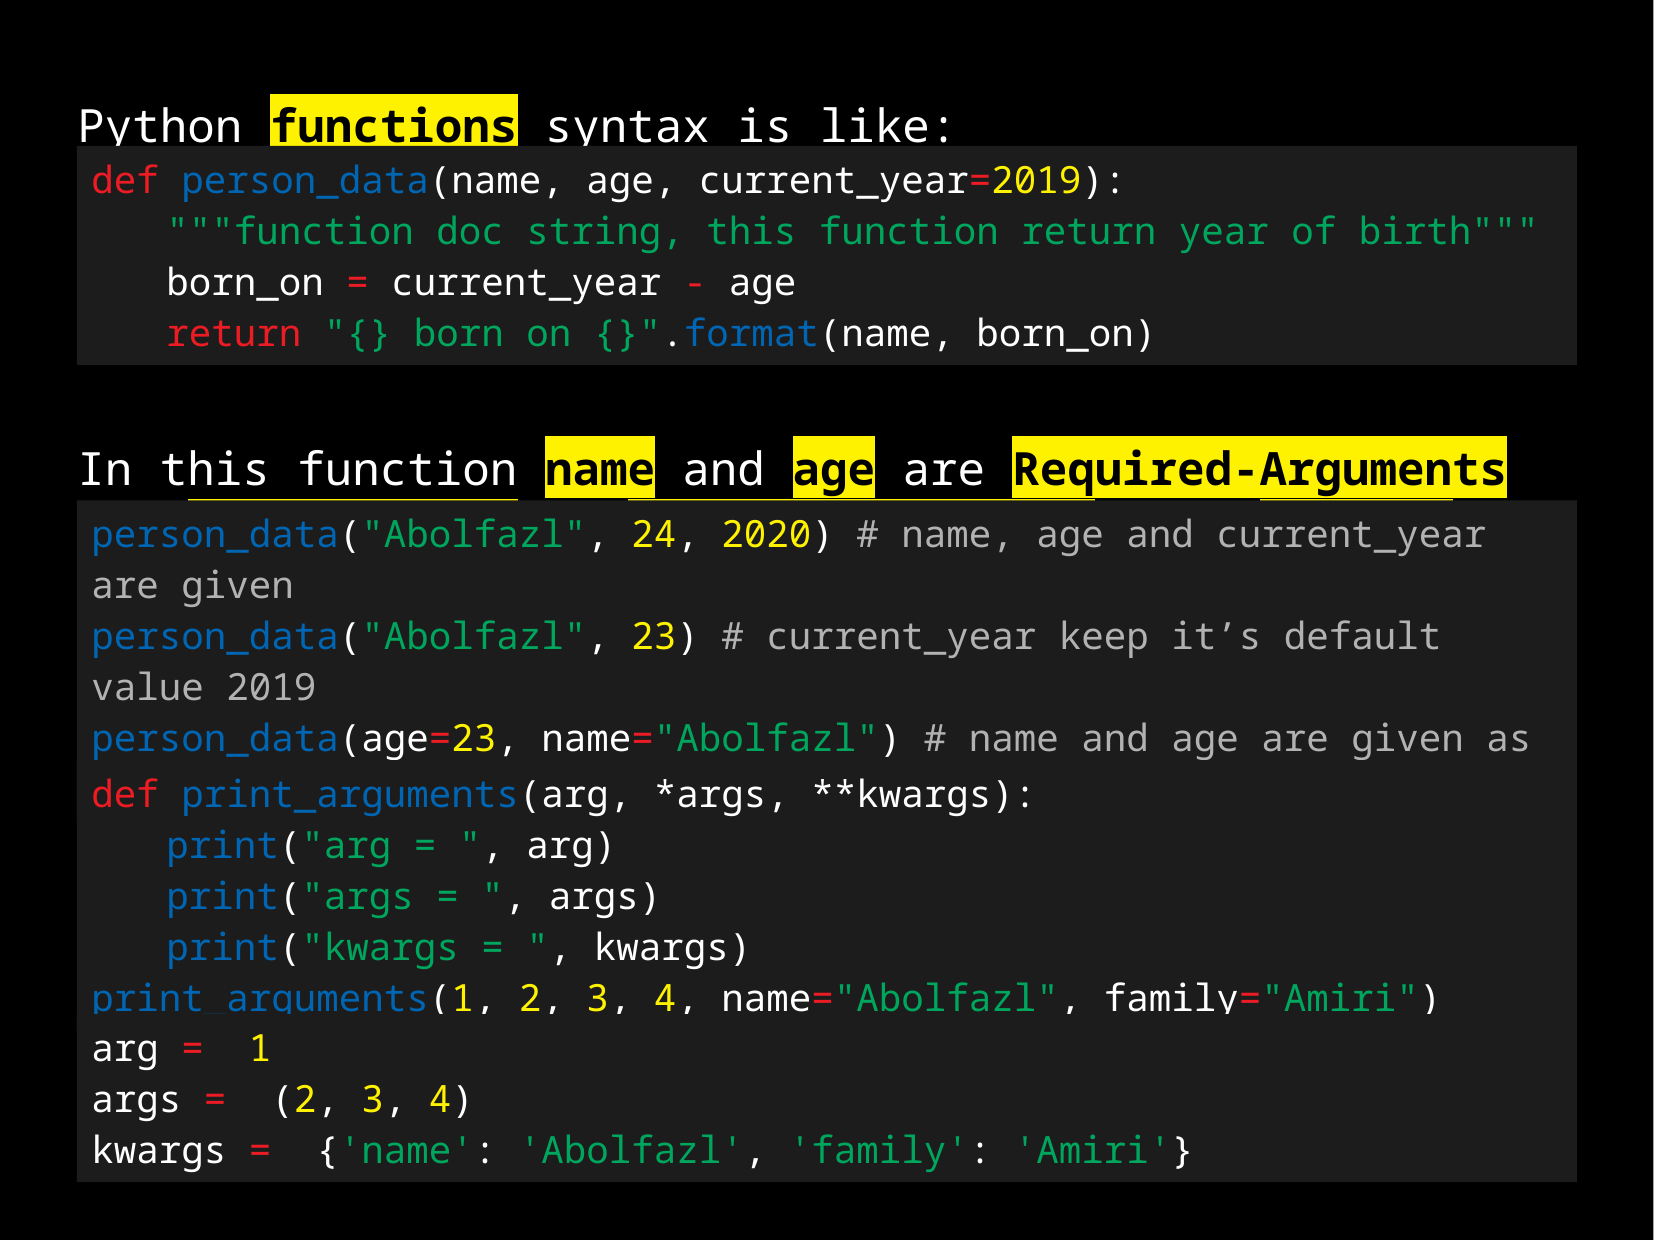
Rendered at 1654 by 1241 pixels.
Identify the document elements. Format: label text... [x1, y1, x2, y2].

text_box Python functions syntax is like: In this function name and age are Required-Arguments and current_year is Optional-Argument with default value. this function can be called like: Also arguments can be sent like tuples or dictionaries too: The output would be: [62, 86, 1591, 1020]
text_box def print_arguments(arg, *args, **kwargs): print("arg = ", arg) print("args = ", args) print("kwargs = ", kwargs) print_arguments(1, 2, 3, 4, name="Abolfazl", family="Amiri") [76, 760, 1577, 964]
text_box person_data("Abolfazl", 24, 2020) # name, age and current_year are given person_data("Abolfazl", 23) # current_year keep it’s default value 2019 person_data(age=23, name="Abolfazl") # name and age are given as keywords [76, 500, 1577, 640]
text_box arg = 1 args = (2, 3, 4) kwargs = {'name': 'Abolfazl', 'family': 'Amiri'} [76, 1014, 1577, 1154]
text_box def person_data(name, age, current_year=2019): """function doc string, this function return year of birth""" born_on = current_year - age return "{} born on {}".format(name, born_on) [76, 145, 1577, 312]
